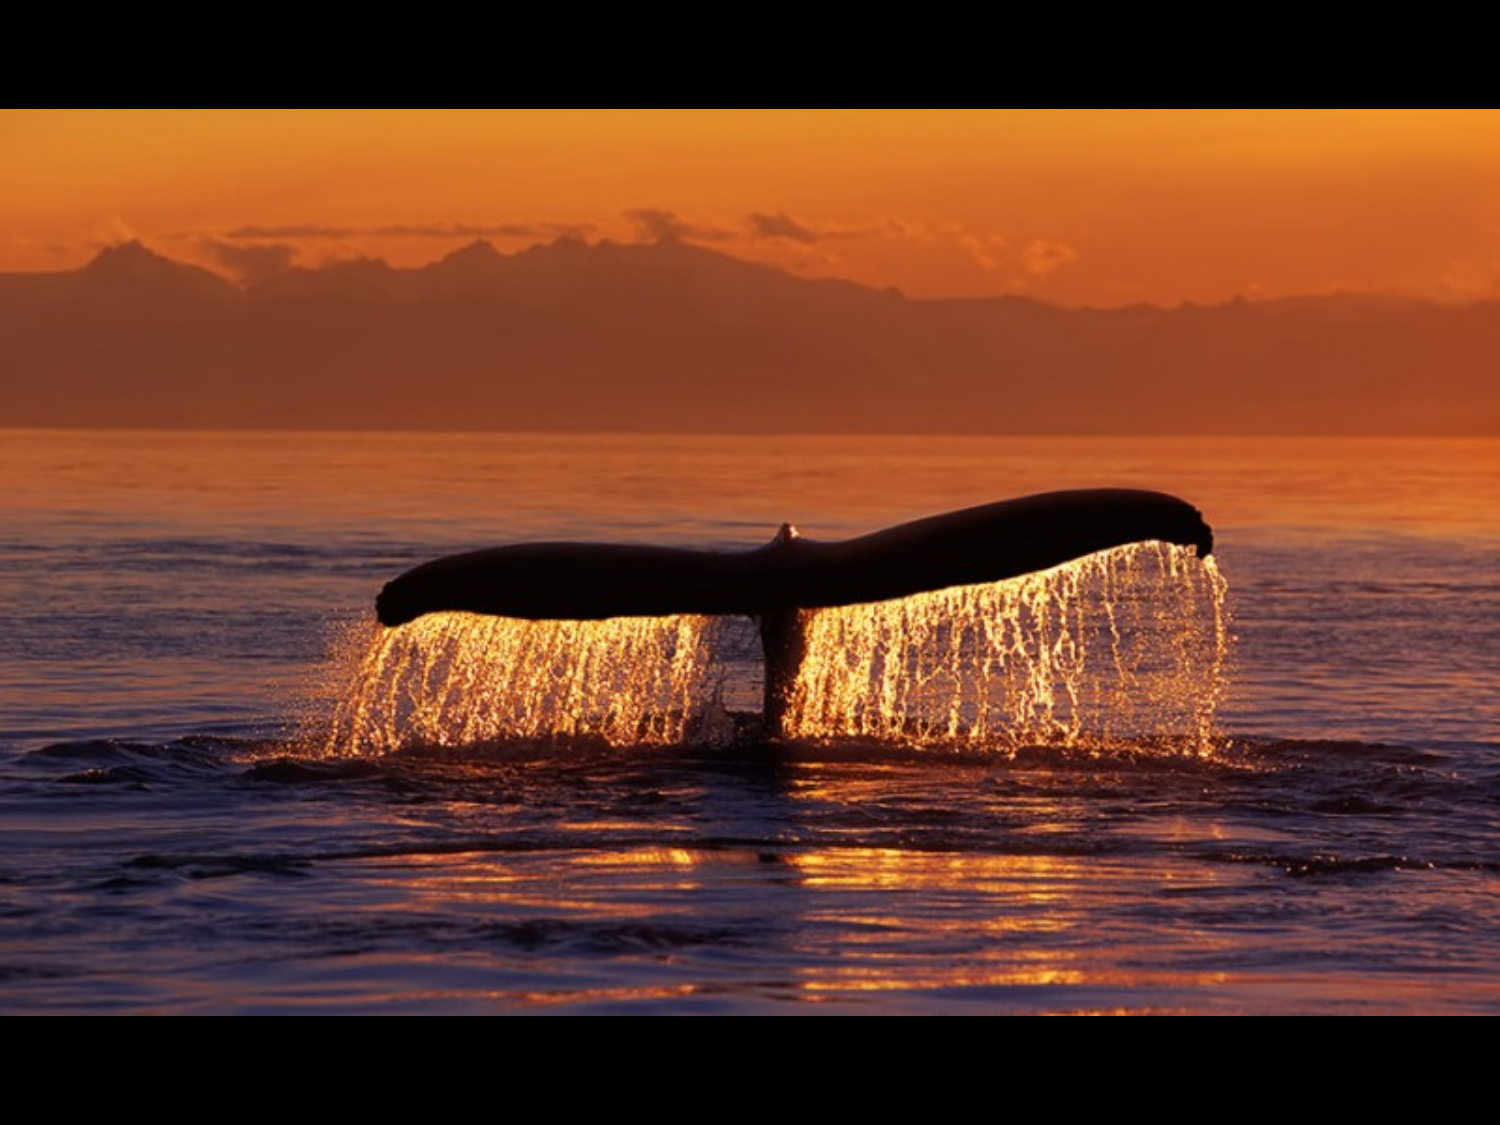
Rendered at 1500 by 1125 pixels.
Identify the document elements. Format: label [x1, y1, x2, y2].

picture [0, 109, 1500, 1016]
